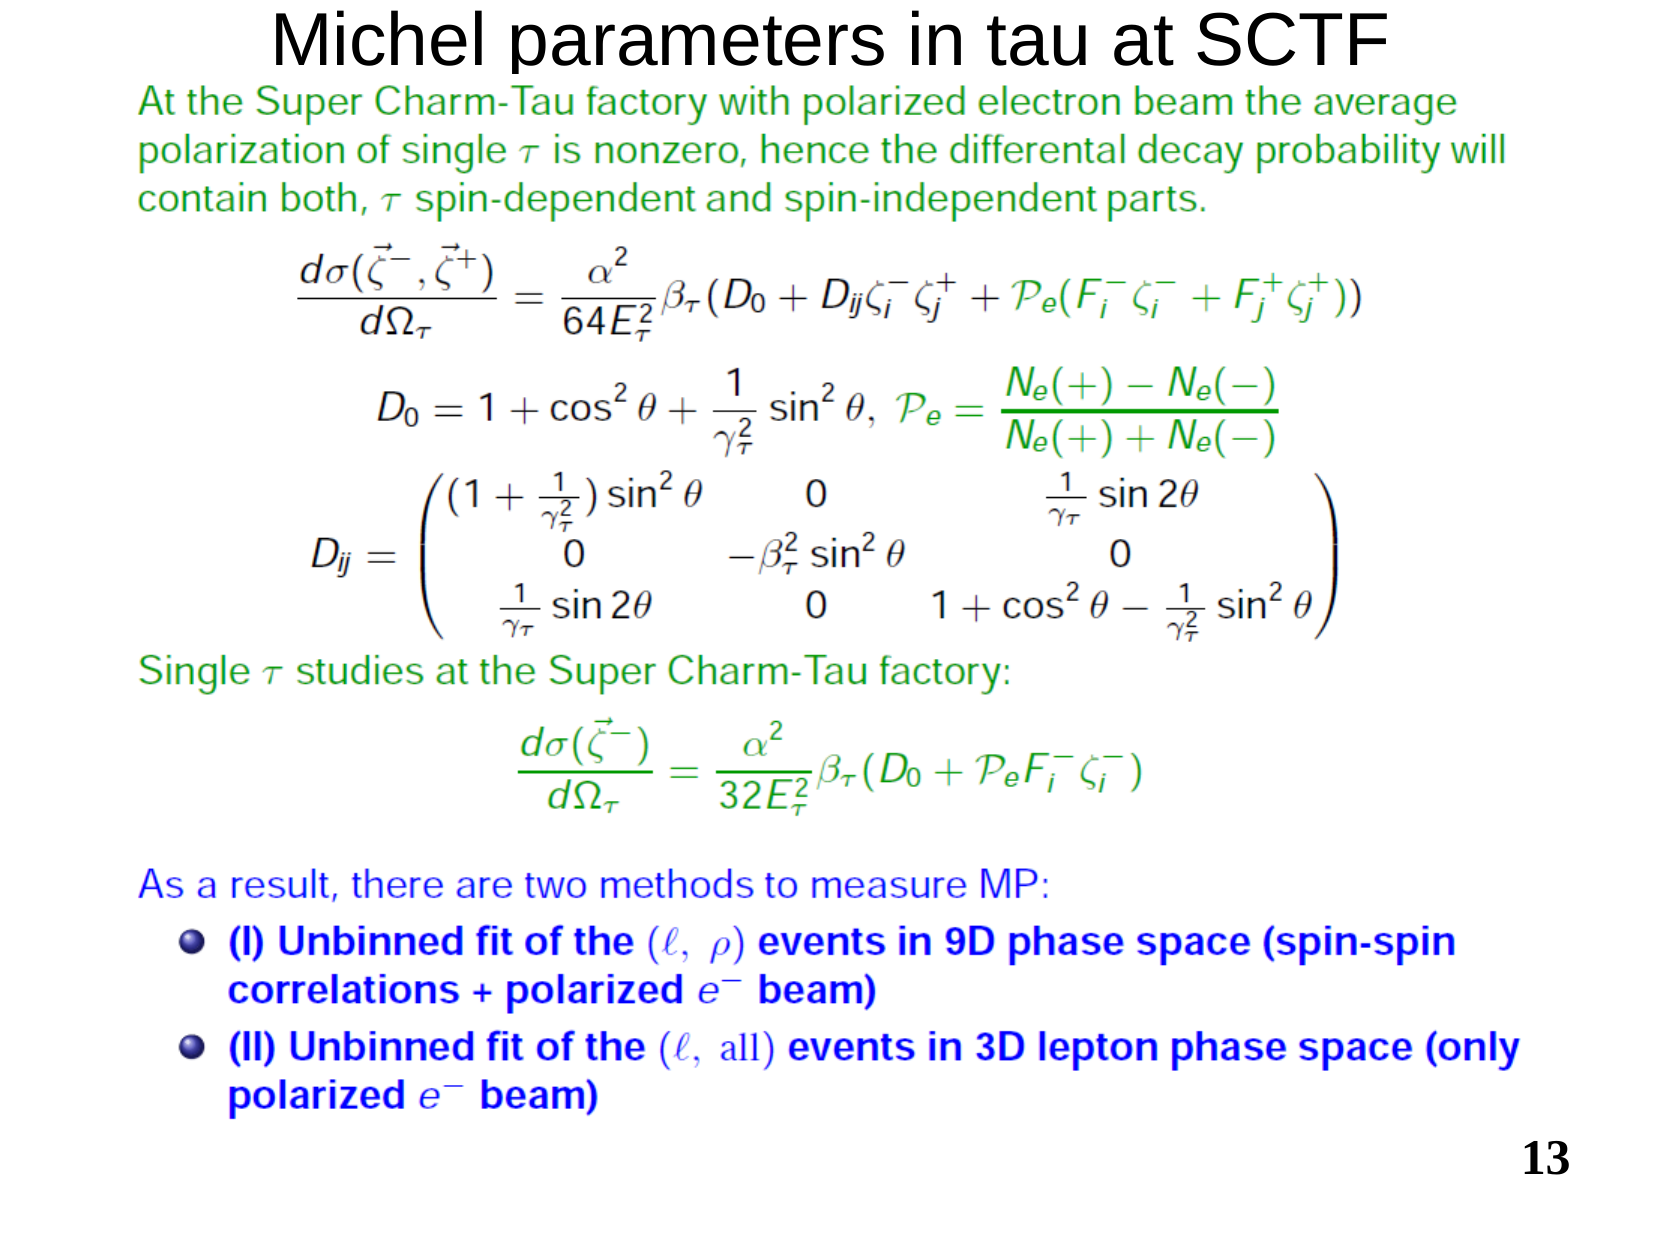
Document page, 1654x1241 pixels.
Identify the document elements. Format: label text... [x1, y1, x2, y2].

title Michel parameters in tau at SCTF [230, 0, 1431, 74]
picture [122, 74, 1534, 1126]
